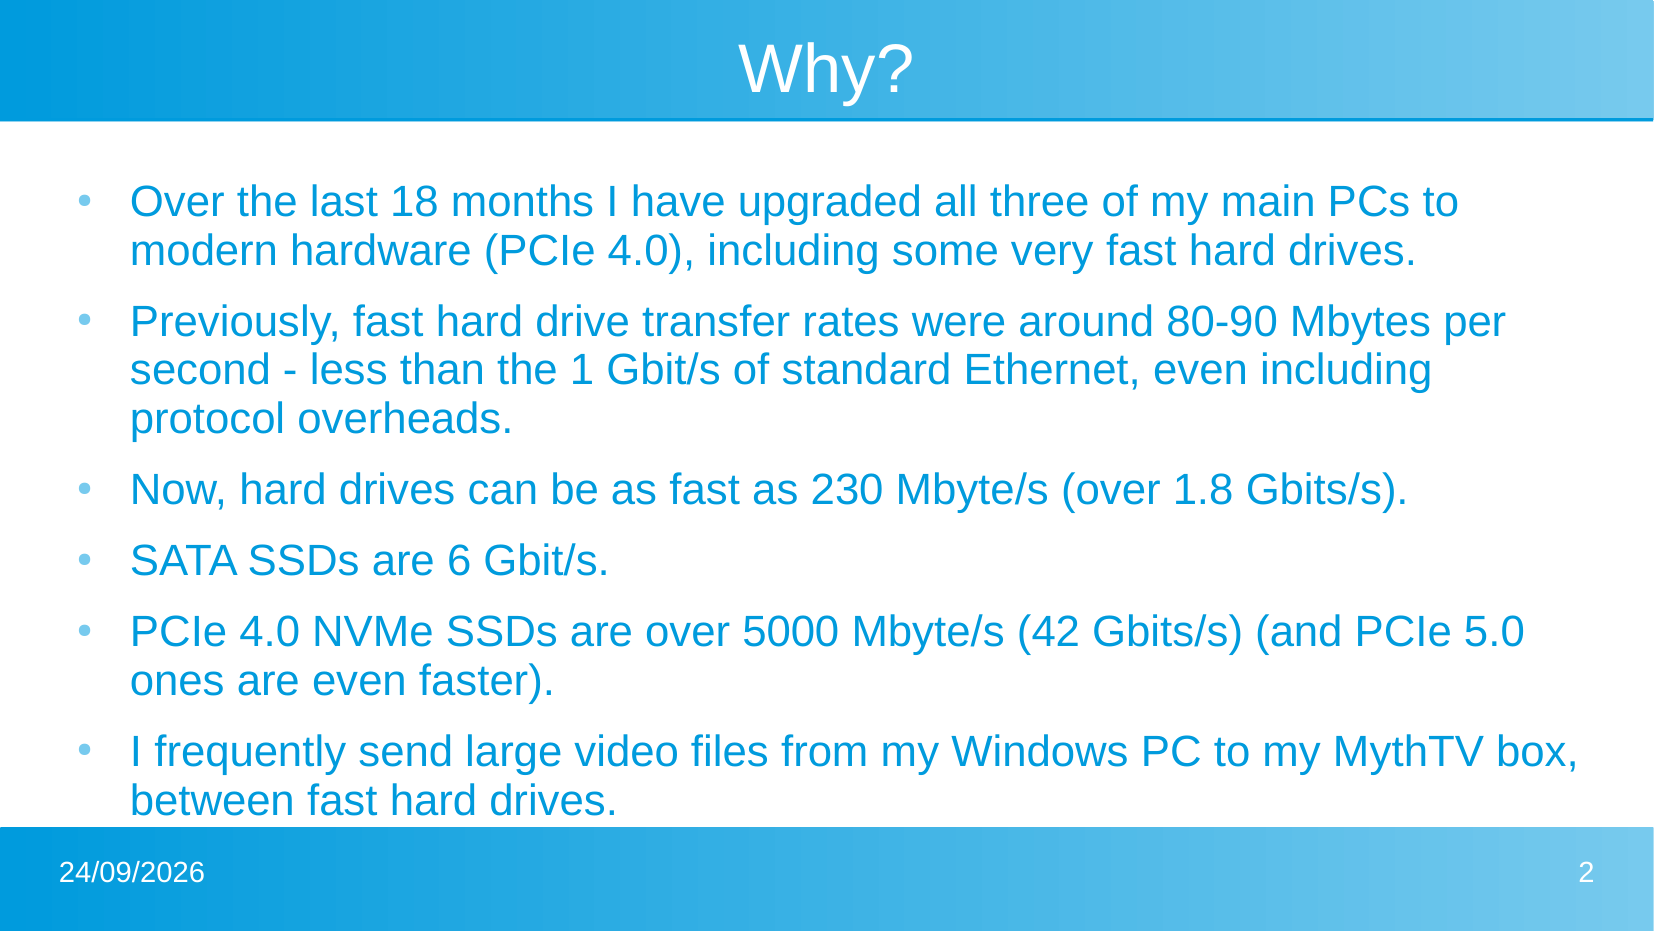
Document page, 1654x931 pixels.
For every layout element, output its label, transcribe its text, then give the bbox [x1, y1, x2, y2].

title Why? [59, 29, 1595, 108]
list Over the last 18 months I have upgraded all three of my main PCs to modern hardware (PCIe 4.0), including some very fast hard drives. Previously, fast hard drive transfer rates were around 80-90 Mbytes per second - less than the 1 Gbit/s of standard Ethernet, even including protocol overheads. Now, hard drives can be as fast as 230 Mbyte/s (over 1.8 Gbits/s). SATA SSDs are 6 Gbit/s. PCIe 4.0 NVMe SSDs are over 5000 Mbyte/s (42 Gbits/s) (and PCIe 5.0 ones are even faster). I frequently send large video files from my Windows PC to my MythTV box, between fast hard drives. [59, 177, 1595, 768]
